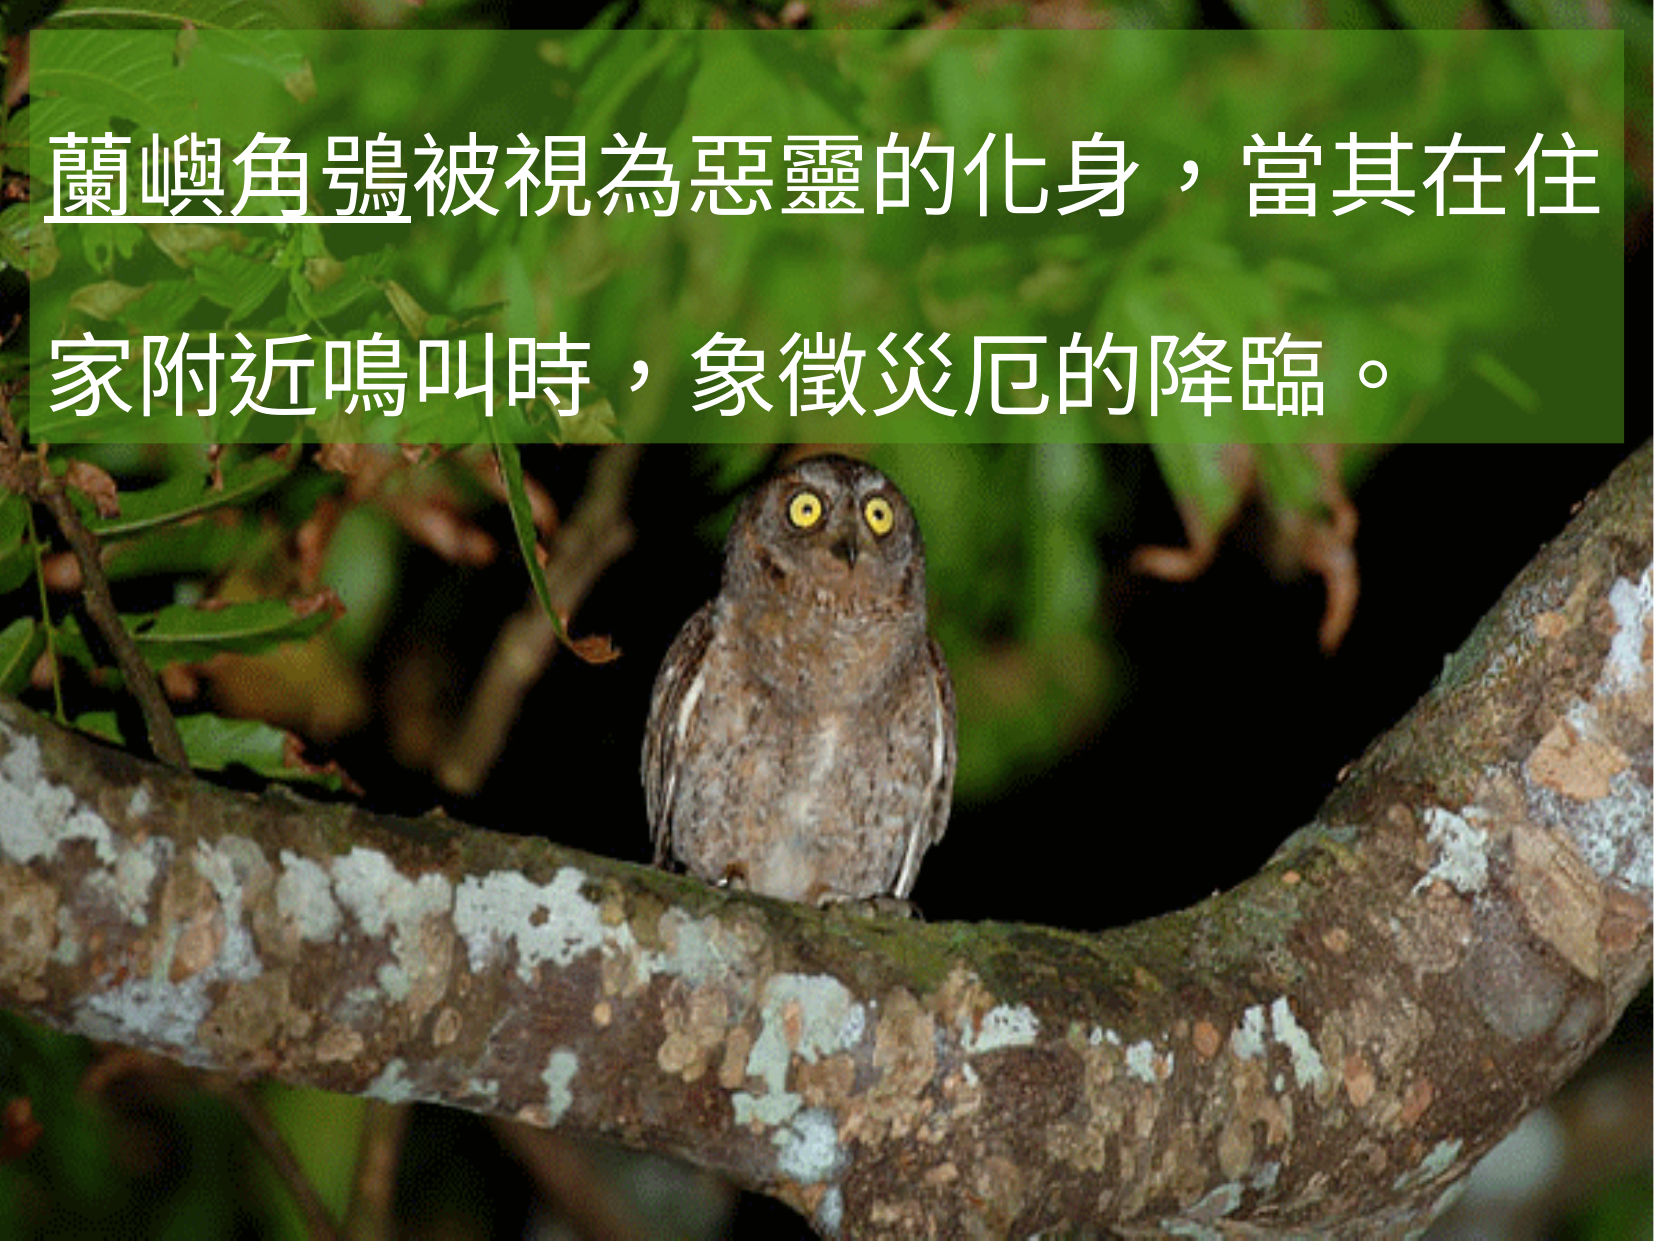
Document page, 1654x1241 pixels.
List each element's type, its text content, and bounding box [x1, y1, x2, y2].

picture [0, 0, 1654, 1241]
text_box 蘭嶼角鴞被視為惡靈的化身，當其在住家附近鳴叫時，象徵災厄的降臨。 [29, 29, 1625, 320]
